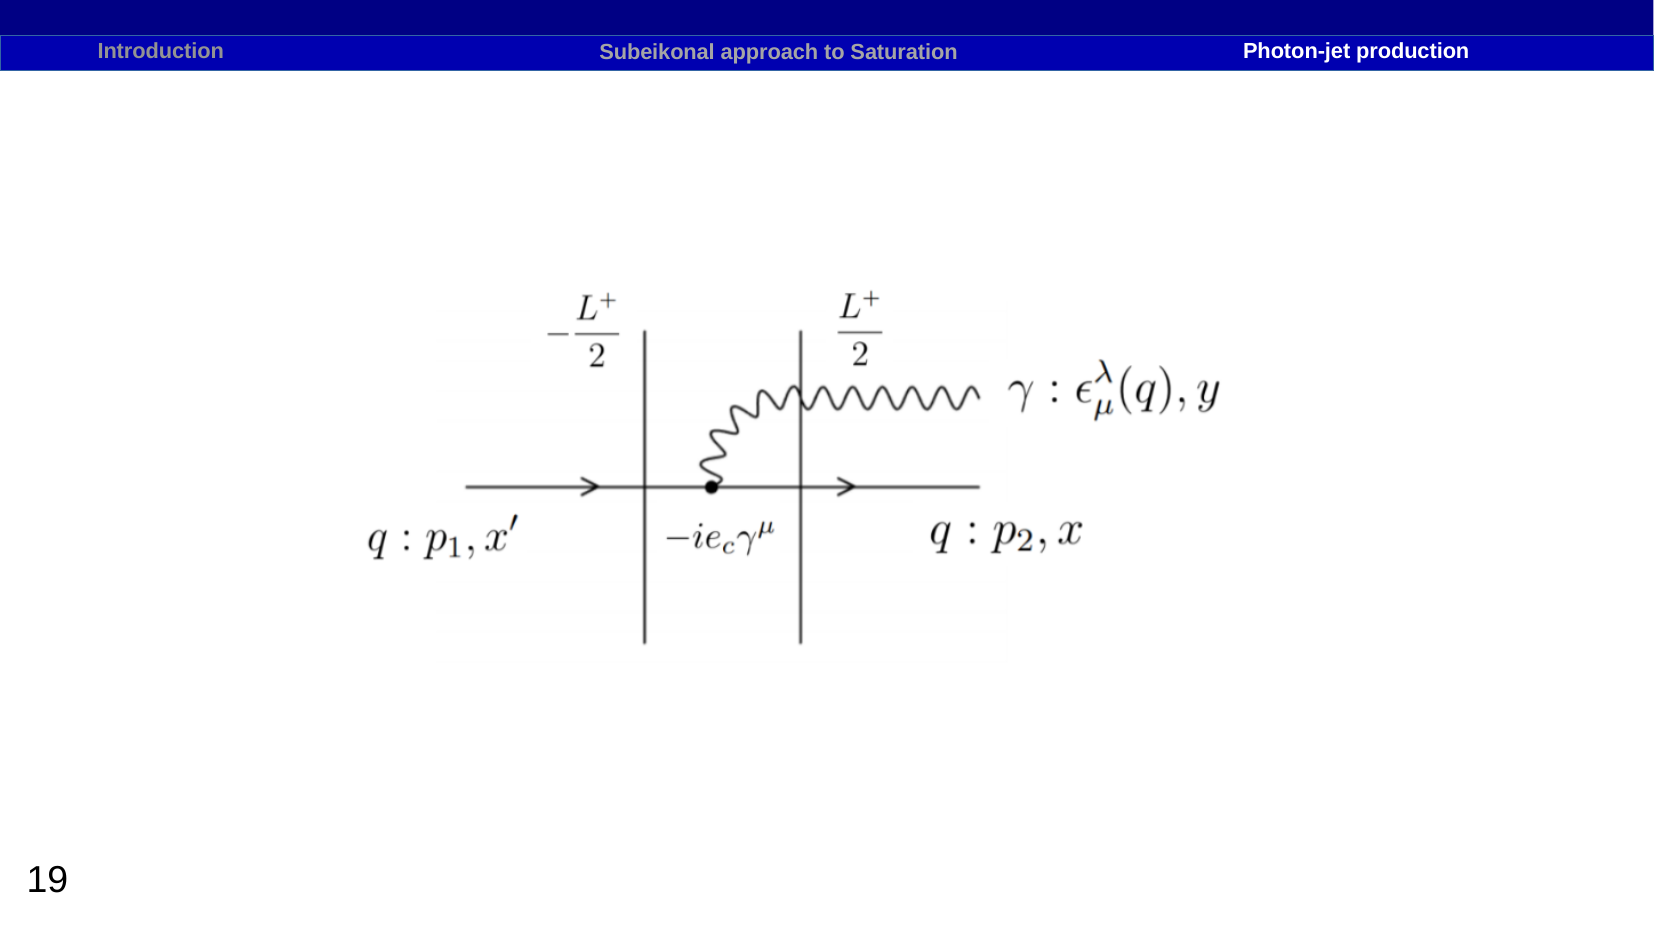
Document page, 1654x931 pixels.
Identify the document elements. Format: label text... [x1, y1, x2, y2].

text_box Introduction [82, 31, 697, 71]
text_box [0, 0, 1654, 71]
text_box 1 [11, 851, 641, 908]
text_box Photon-jet production [1228, 31, 1524, 71]
picture [281, 236, 1276, 674]
text_box Subeikonal approach to Saturation [584, 32, 1199, 80]
